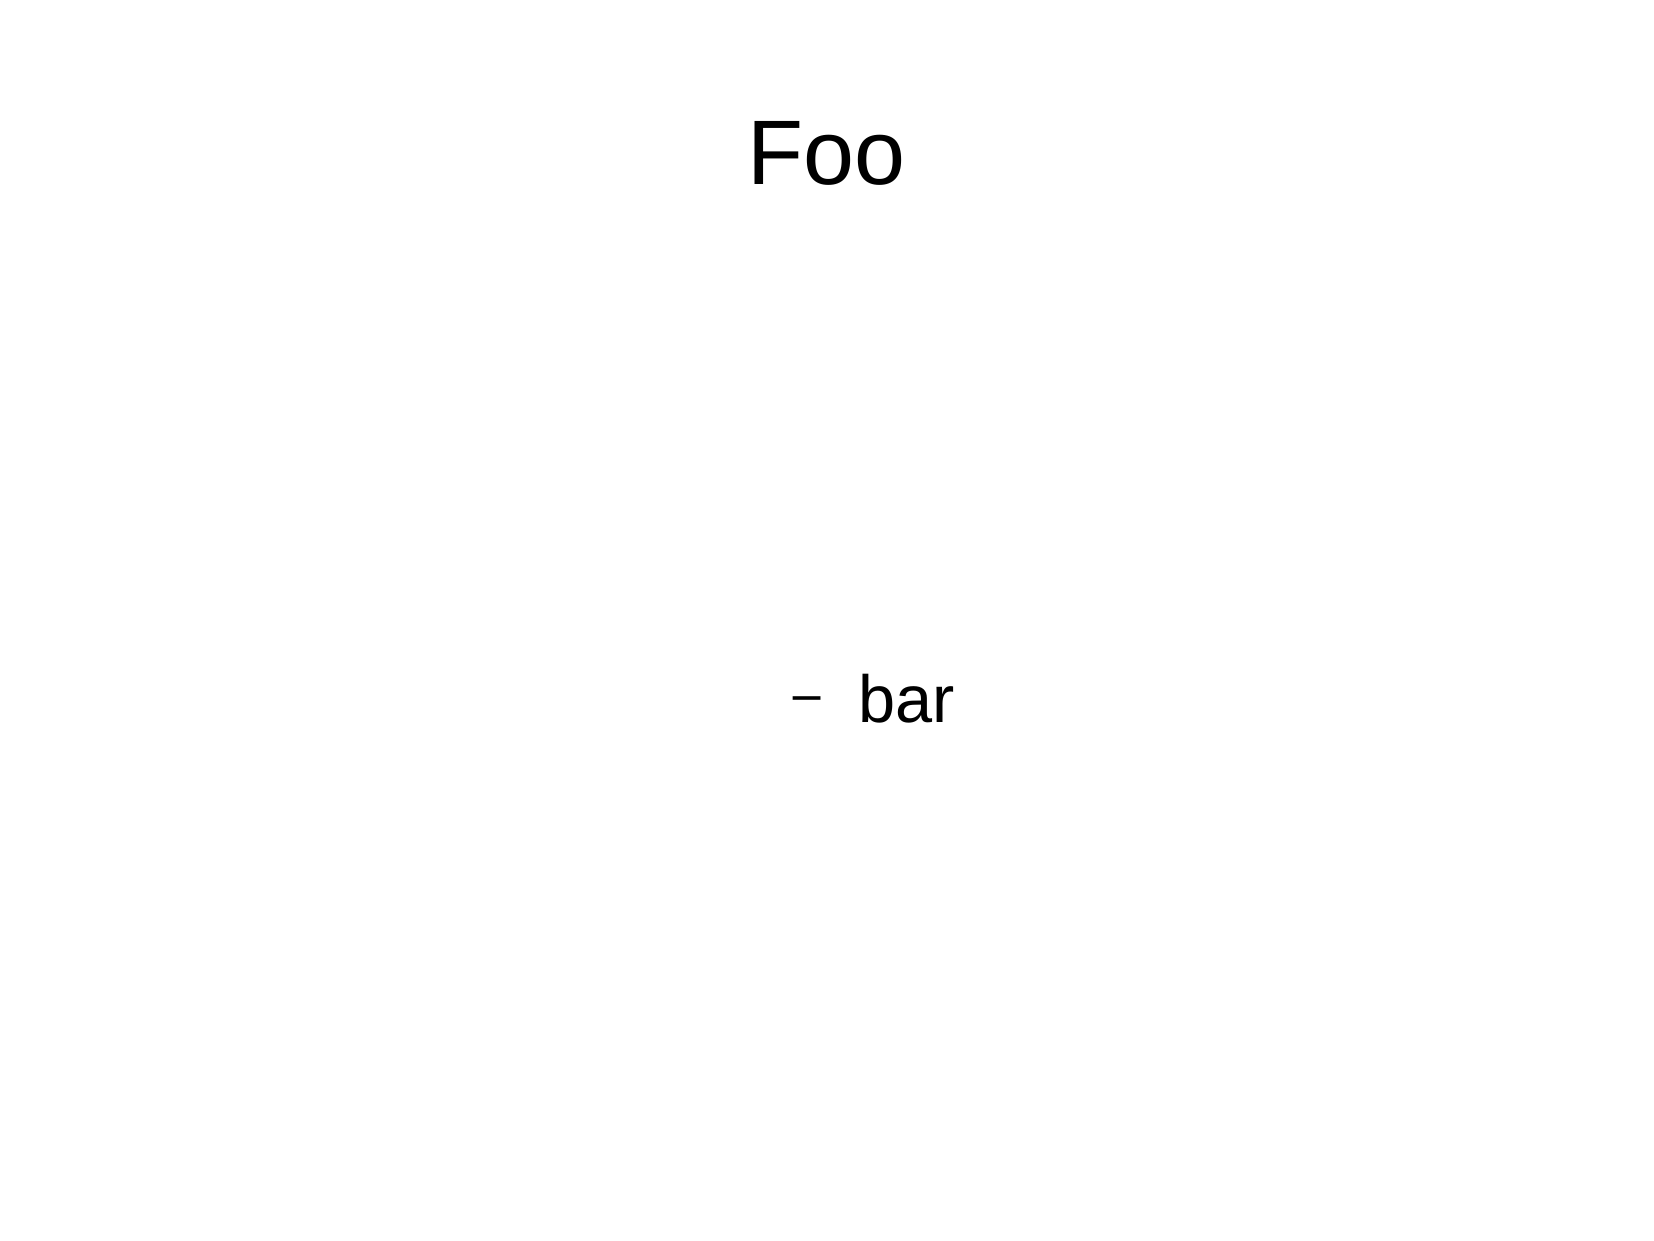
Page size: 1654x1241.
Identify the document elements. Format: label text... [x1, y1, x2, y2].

subtitle bar [82, 297, 1571, 1102]
title Foo [82, 49, 1571, 257]
